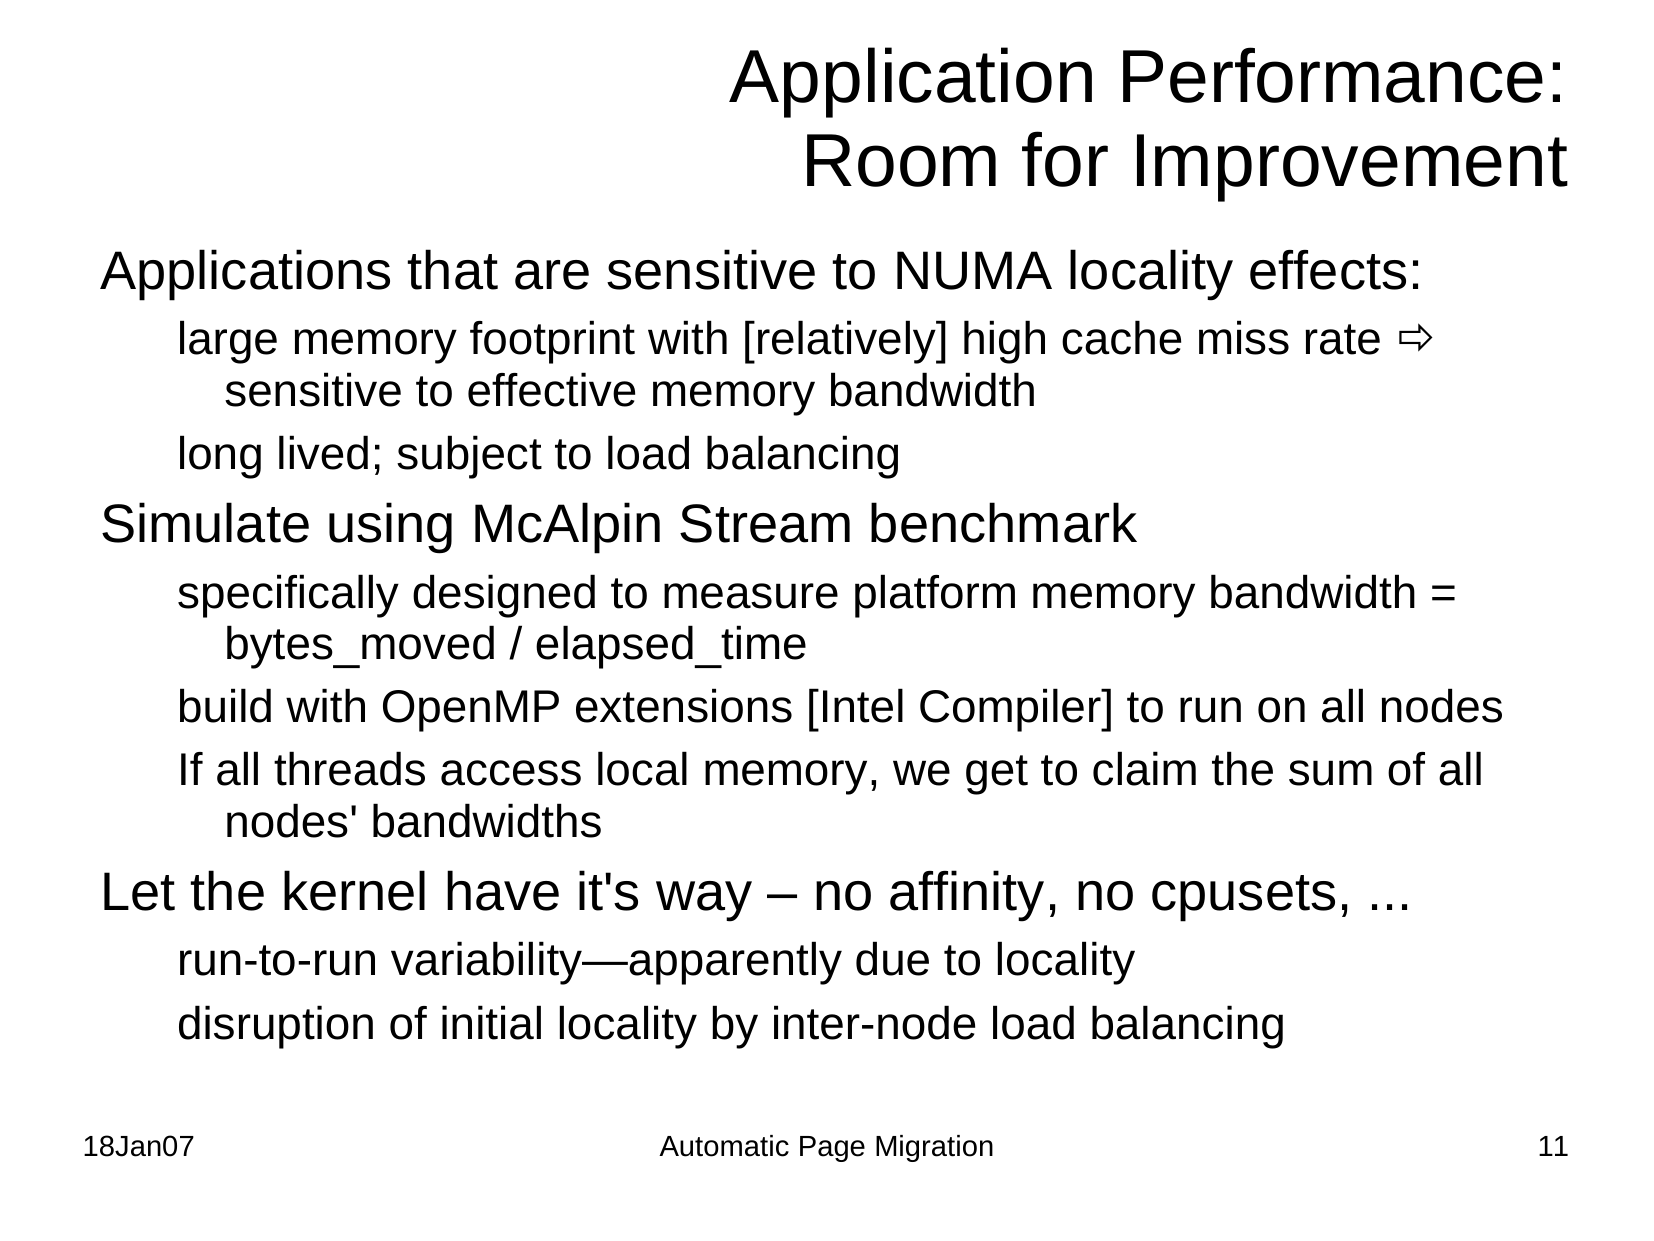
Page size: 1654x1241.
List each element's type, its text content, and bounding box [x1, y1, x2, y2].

list Applications that are sensitive to NUMA locality effects: large memory footprint with [relatively] high cache miss rate  sensitive to effective memory bandwidth long lived; subject to load balancing Simulate using McAlpin Stream benchmark specifically designed to measure platform memory bandwidth = bytes_moved / elapsed_time build with OpenMP extensions [Intel Compiler] to run on all nodes If all threads access local memory, we get to claim the sum of all nodes' bandwidths Let the kernel have it's way – no affinity, no cpusets, ... run-to-run variability—apparently due to locality disruption of initial locality by inter-node load balancing [82, 240, 1571, 1127]
title Application Performance: Room for Improvement [80, 25, 1569, 212]
